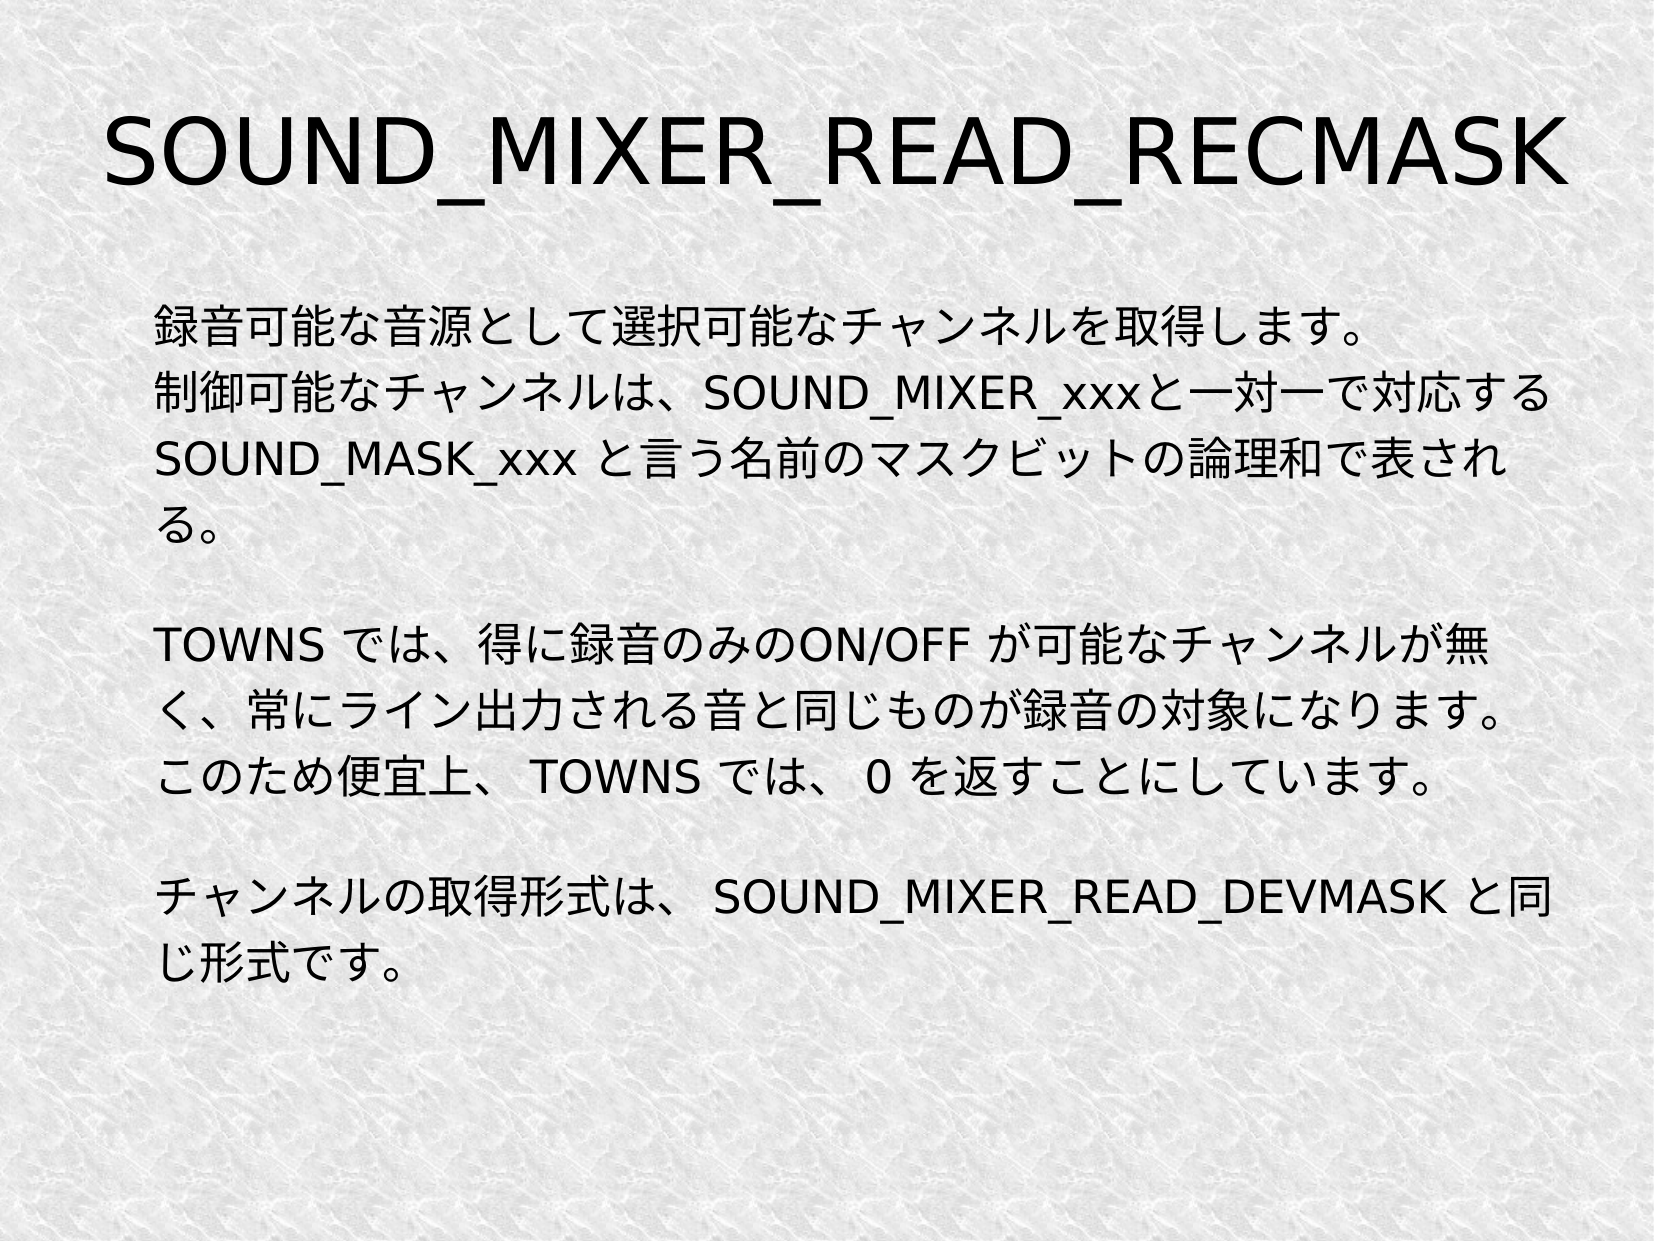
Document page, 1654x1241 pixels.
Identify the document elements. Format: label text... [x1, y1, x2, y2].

title SOUND_MIXER_READ_RECMASK [82, 49, 1571, 257]
list 録音可能な音源として選択可能なチャンネルを取得します。 制御可能なチャンネルは、SOUND_MIXER_xxxと一対一で対応するSOUND_MASK_xxx と言う名前のマスクビットの論理和で表される。 TOWNS では、得に録音のみのON/OFF が可能なチャンネルが無く、常にライン出力される音と同じものが録音の対象になります。 このため便宜上、 TOWNS では、 0 を返すことにしています。 チャンネルの取得形式は、 SOUND_MIXER_READ_DEVMASK と同じ形式です。 [82, 290, 1571, 1109]
picture [0, 0, 1654, 1241]
